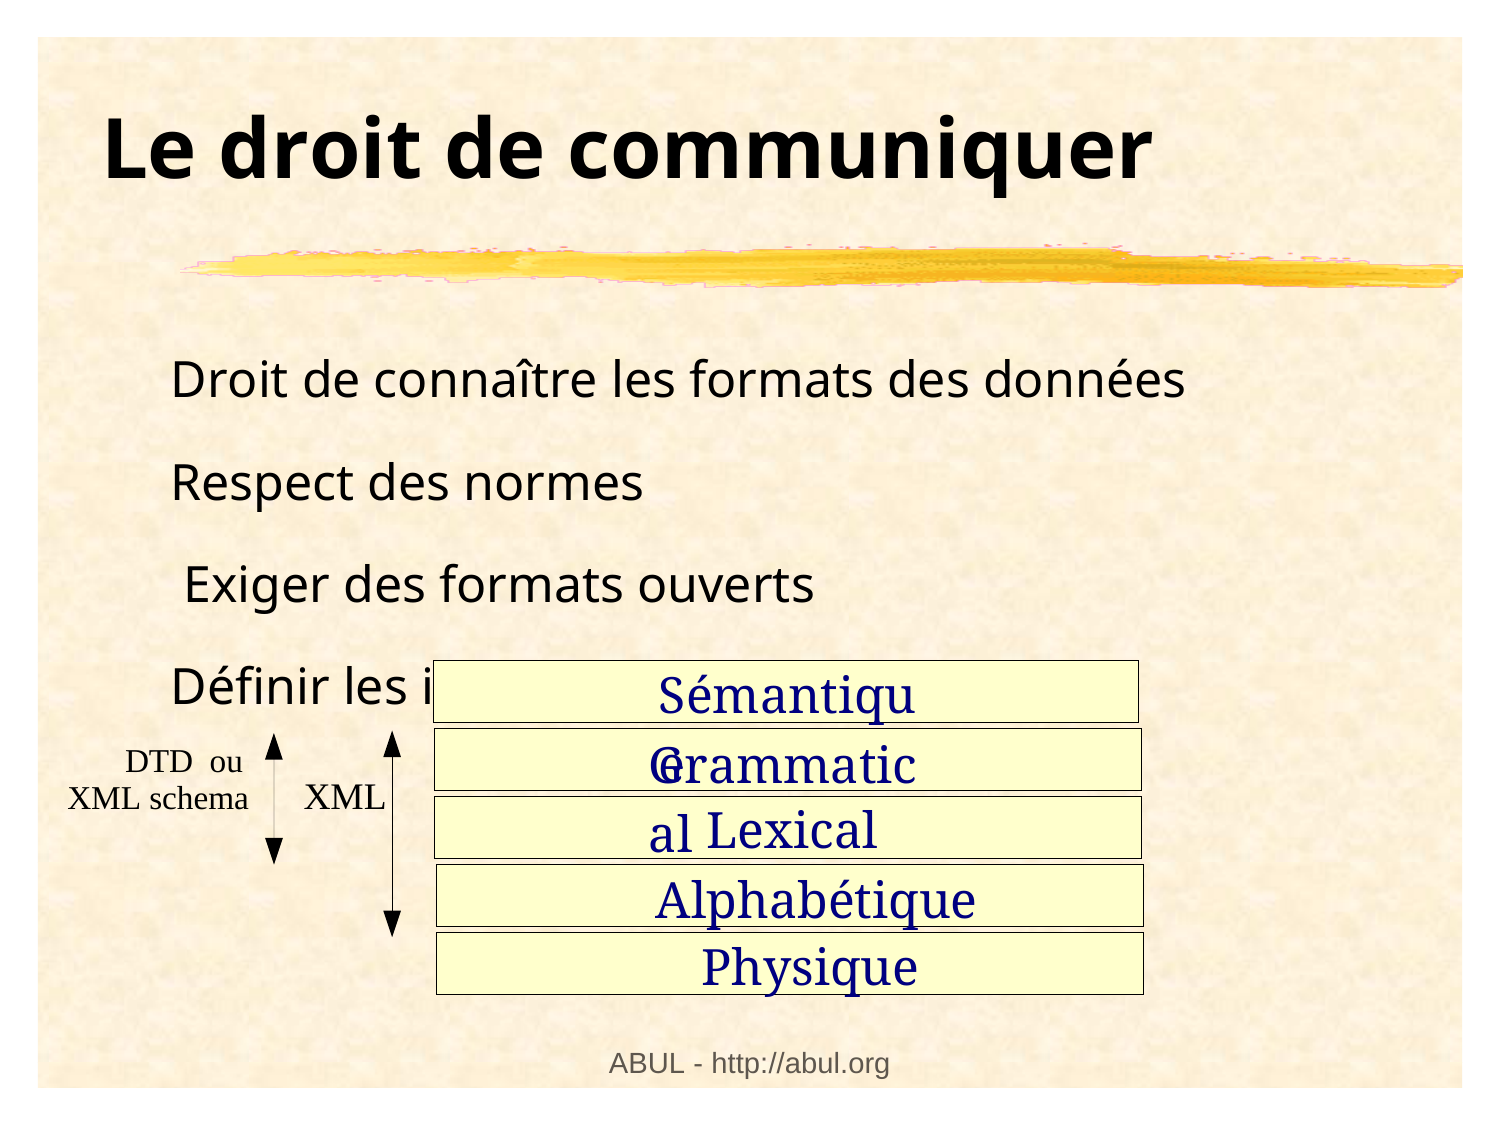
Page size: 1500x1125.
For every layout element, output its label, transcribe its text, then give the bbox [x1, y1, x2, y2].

title Le droit de communiquer [101, 39, 1312, 253]
text_box Alphabétique [655, 864, 940, 923]
text_box XML [303, 775, 393, 829]
text_box [436, 864, 711, 927]
text_box DTD ou XML schema [67, 742, 283, 836]
text_box [433, 660, 875, 723]
text_box Droit de connaître les formats des données Respect des normes Exiger des formats ouverts Définir les interfaces sur les 5 niveaux : [170, 309, 1382, 664]
text_box [905, 960, 911, 969]
text_box [436, 932, 773, 995]
text_box Lexical [706, 795, 881, 853]
text_box [913, 864, 1144, 927]
text_box [434, 796, 1142, 859]
text_box [716, 923, 909, 927]
text_box [855, 932, 1144, 995]
text_box Sémantique [658, 660, 921, 719]
text_box Physique [701, 932, 905, 991]
text_box [434, 728, 1142, 791]
picture [37, 37, 1463, 1088]
text_box [775, 991, 851, 995]
text_box [879, 660, 1139, 723]
text_box Grammatical [649, 730, 929, 789]
